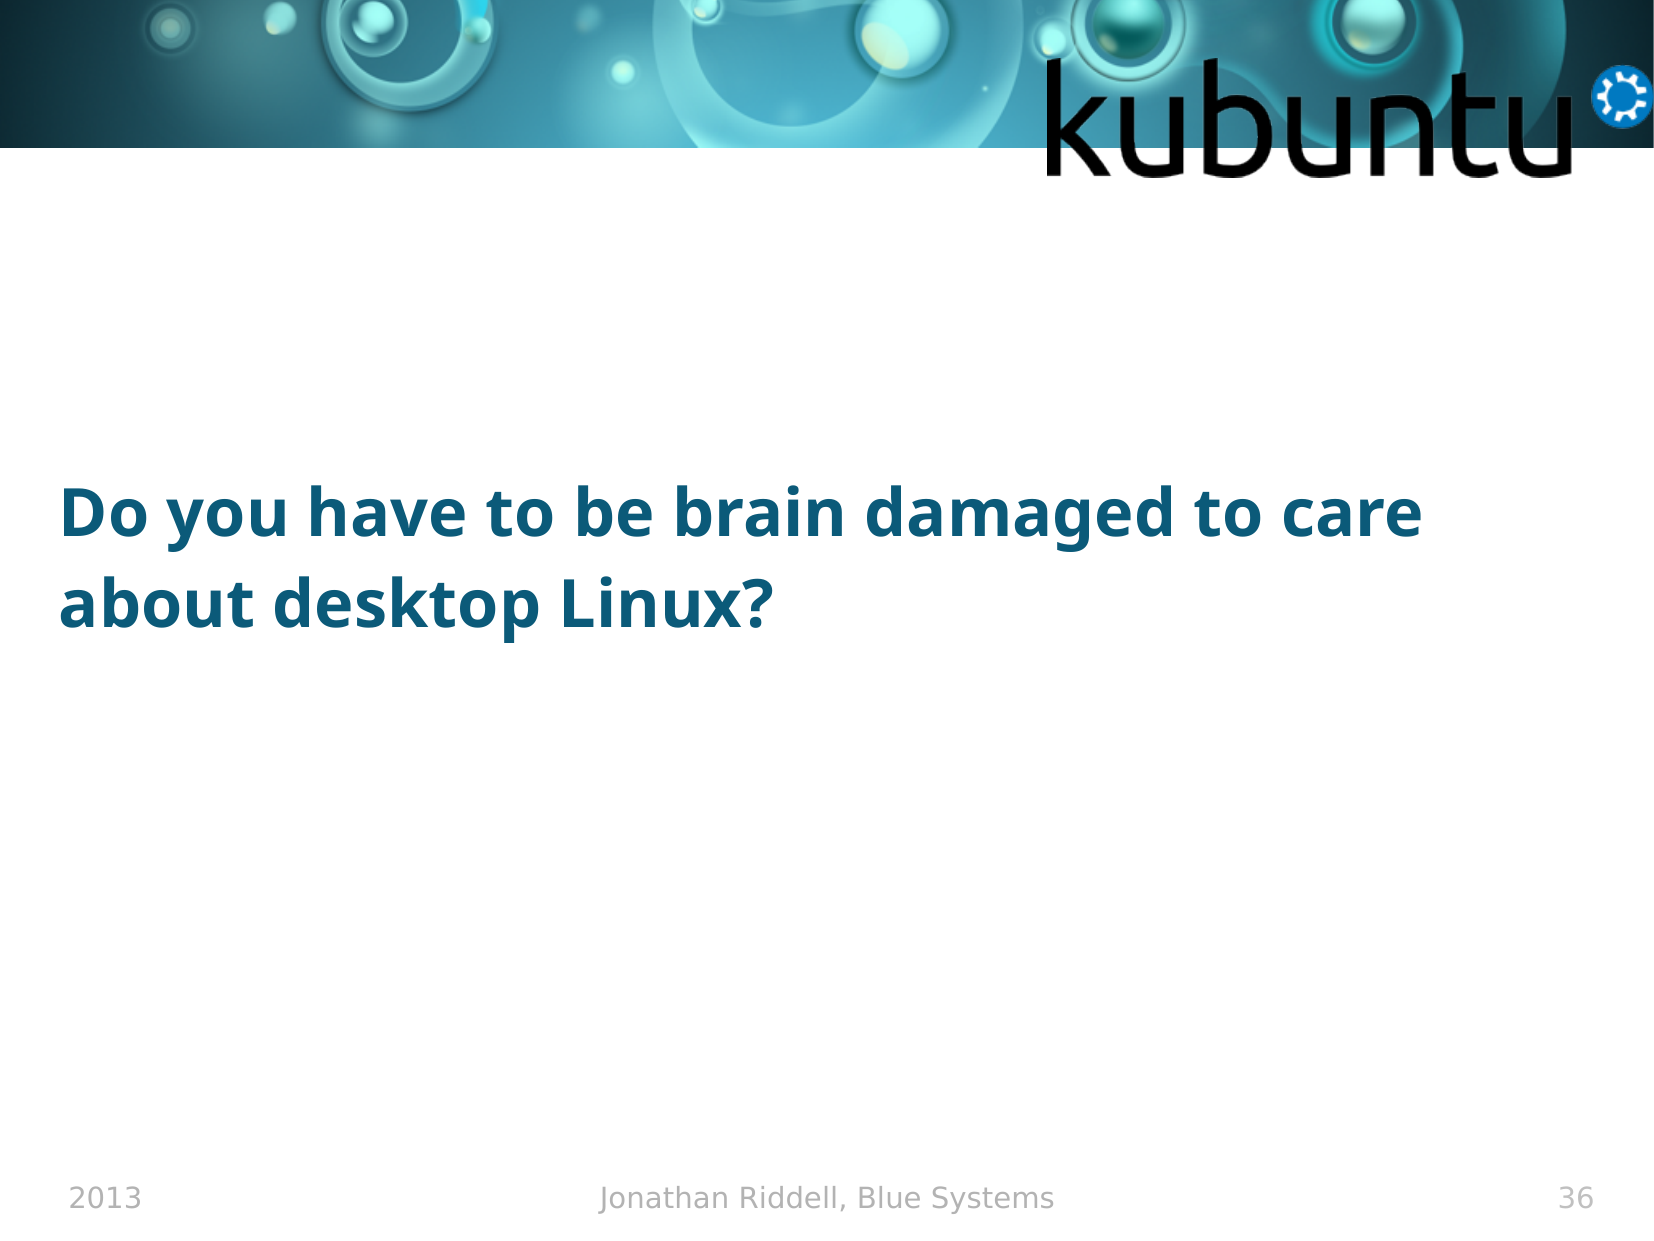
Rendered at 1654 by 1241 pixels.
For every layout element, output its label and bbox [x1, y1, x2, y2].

picture [0, 0, 1654, 178]
list [59, 290, 1595, 1109]
